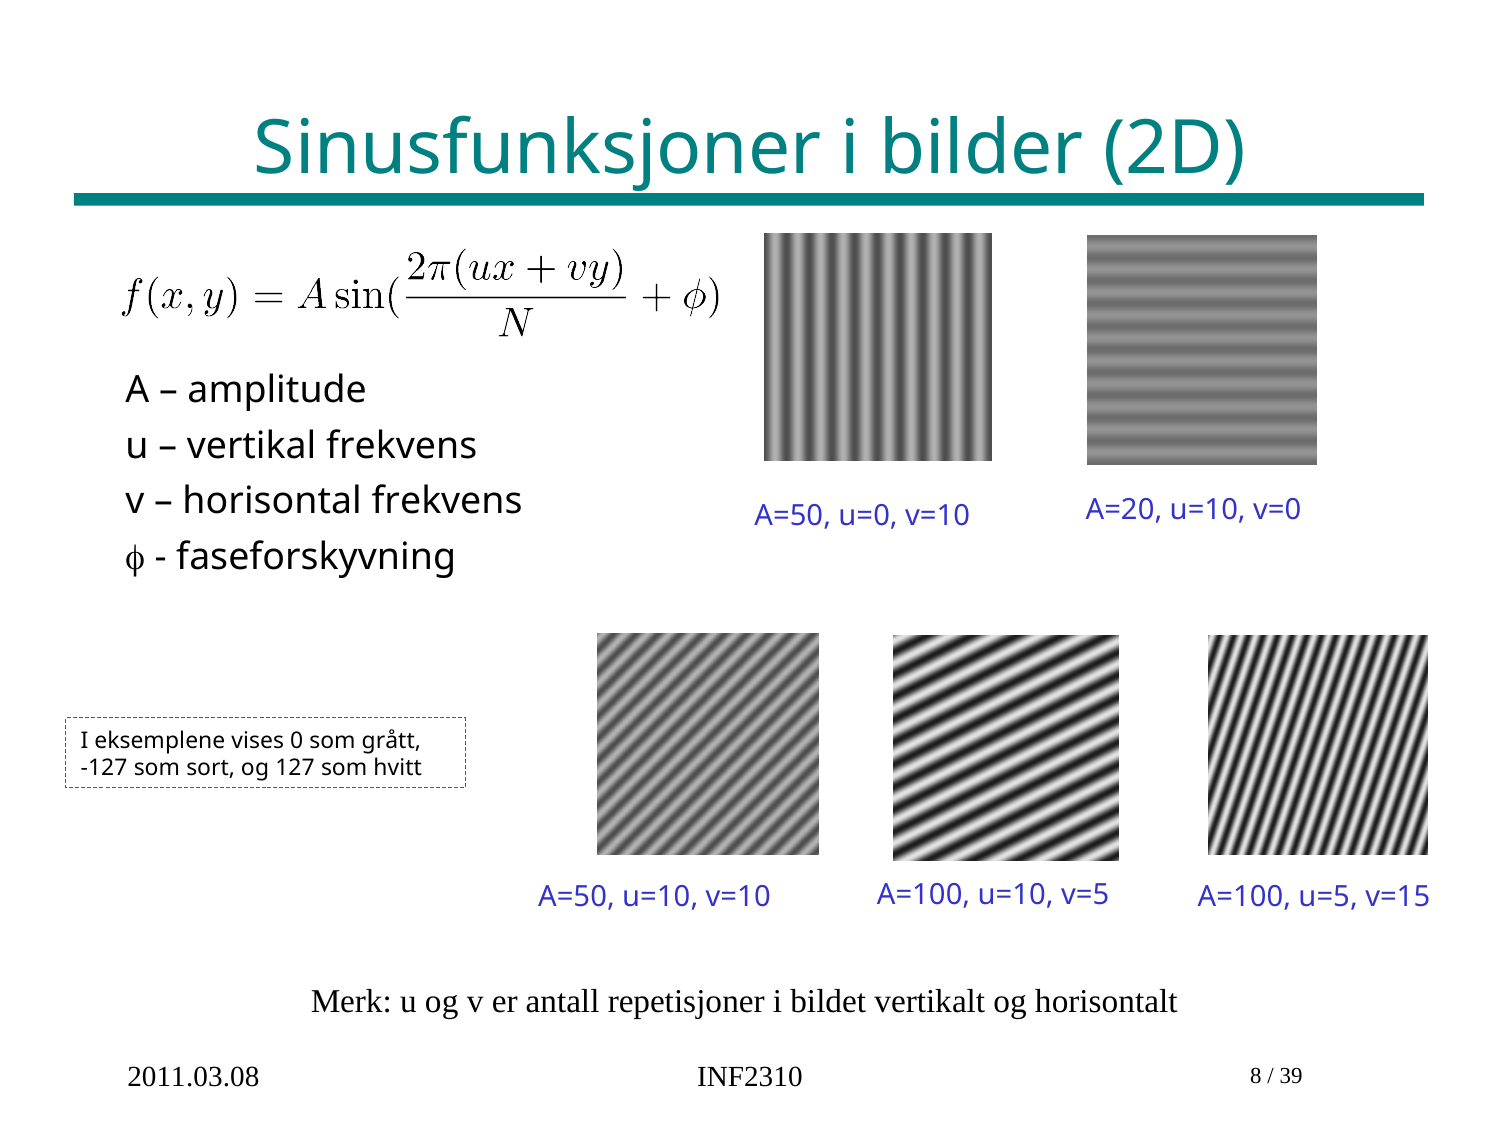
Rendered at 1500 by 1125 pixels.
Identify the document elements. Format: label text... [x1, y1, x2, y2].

text_box A=100, u=10, v=5 [862, 867, 1125, 919]
text_box Merk: u og v er antall repetisjoner i bildet vertikalt og horisontalt [296, 971, 1195, 1027]
picture [1087, 235, 1317, 465]
text_box INF2310 [512, 1049, 988, 1101]
title Sinusfunksjoner i bilder (2D) [112, 62, 1388, 226]
picture [597, 633, 819, 855]
text_box I eksemplene vises 0 som grått, -127 som sort, og 127 som hvitt [65, 717, 466, 788]
text_box A=20, u=10, v=0 [1070, 482, 1317, 533]
picture [893, 635, 1119, 861]
picture [1208, 635, 1428, 855]
list A – amplitude u – vertikal frekvens v – horisontal frekvens  - faseforskyvning [110, 357, 563, 630]
text_box A=50, u=10, v=10 [523, 869, 786, 921]
text_box A=100, u=5, v=15 [1182, 869, 1446, 921]
text_box A=50, u=0, v=10 [739, 488, 986, 539]
picture [112, 242, 725, 339]
picture [764, 233, 992, 461]
